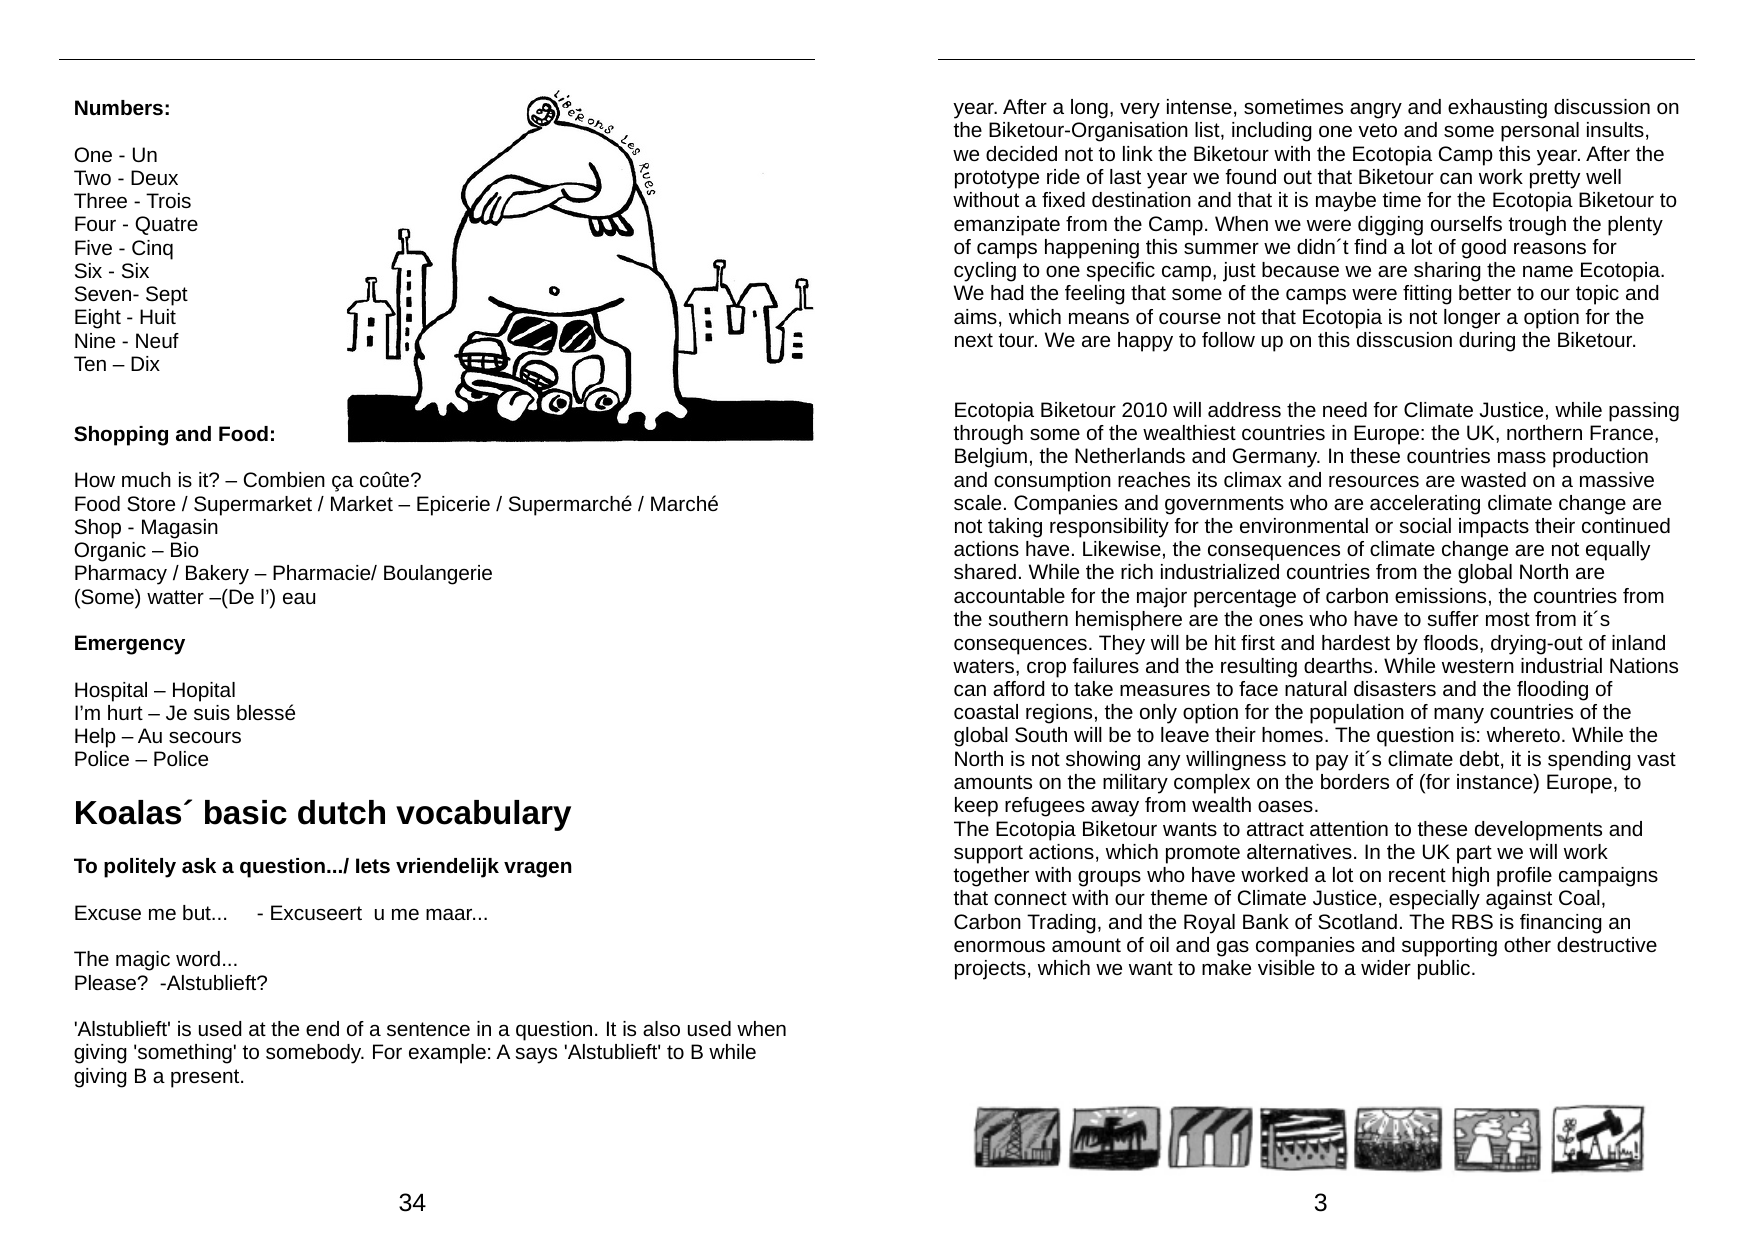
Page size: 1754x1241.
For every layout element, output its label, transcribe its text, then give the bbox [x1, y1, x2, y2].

text_box Numbers: One - Un Two - Deux Three - Trois Four - Quatre Five - Cinq Six - Six Seven- Sept Eight - Huit Nine - Neuf Ten – Dix Shopping and Food: How much is it? – Combien ça coûte? Food Store / Supermarket / Market – Epicerie / Supermarché / Marché Shop - Magasin Organic – Bio Pharmacy / Bakery – Pharmacie/ Boulangerie (Some) watter –(De l’) eau Emergency Hospital – Hopital I’m hurt – Je suis blessé Help – Au secours Police – Police Koalas´ basic dutch vocabulary To politely ask a question.../ Iets vriendelijk vragen Excuse me but... - Excuseert u me maar... The magic word... Please? -Alstublieft? 'Alstublieft' is used at the end of a sentence in a question. It is also used when giving 'something' to somebody. For example: A says 'Alstublieft' to B while giving B a present. [59, 89, 815, 1137]
picture [968, 1099, 1652, 1182]
text_box 34 [383, 1181, 502, 1224]
picture [346, 88, 815, 443]
text_box year. After a long, very intense, sometimes angry and exhausting discussion on the Biketour-Organisation list, including one veto and some personal insults, we decided not to link the Biketour with the Ecotopia Camp this year. After the prototype ride of last year we found out that Biketour can work pretty well without a fixed destination and that it is maybe time for the Ecotopia Biketour to emanzipate from the Camp. When we were digging ourselfs trough the plenty of camps happening this summer we didn´t find a lot of good reasons for cycling to one specific camp, just because we are sharing the name Ecotopia. We had the feeling that some of the camps were fitting better to our topic and aims, which means of course not that Ecotopia is not longer a option for the next tour. We are happy to follow up on this disscusion during the Biketour. Ecotopia Biketour 2010 will address the need for Climate Justice, while passing through some of the wealthiest countries in Europe: the UK, northern France, Belgium, the Netherlands and Germany. In these countries mass production and consumption reaches its climax and resources are wasted on a massive scale. Companies and governments who are accelerating climate change are not taking responsibility for the environmental or social impacts their continued actions have. Likewise, the consequences of climate change are not equally shared. While the rich industrialized countries from the global North are accountable for the major percentage of carbon emissions, the countries from the southern hemisphere are the ones who have to suffer most from it´s consequences. They will be hit first and hardest by floods, drying-out of inland waters, crop failures and the resulting dearths. While western industrial Nations can afford to take measures to face natural disasters and the flooding of coastal regions, the only option for the population of many countries of the global South will be to leave their homes. The question is: whereto. While the North is not showing any willingness to pay it´s climate debt, it is spending vast amounts on the military complex on the borders of (for instance) Europe, to keep refugees away from wealth oases. The Ecotopia Biketour wants to attract attention to these developments and support actions, which promote alternatives. In the UK part we will work together with groups who have worked a lot on recent high profile campaigns that connect with our theme of Climate Justice, especially against Coal, Carbon Trading, and the Royal Bank of Scotland. The RBS is financing an enormous amount of oil and gas companies and supporting other destructive projects, which we want to make visible to a wider public. [938, 88, 1695, 977]
text_box 3 [1299, 1181, 1359, 1224]
